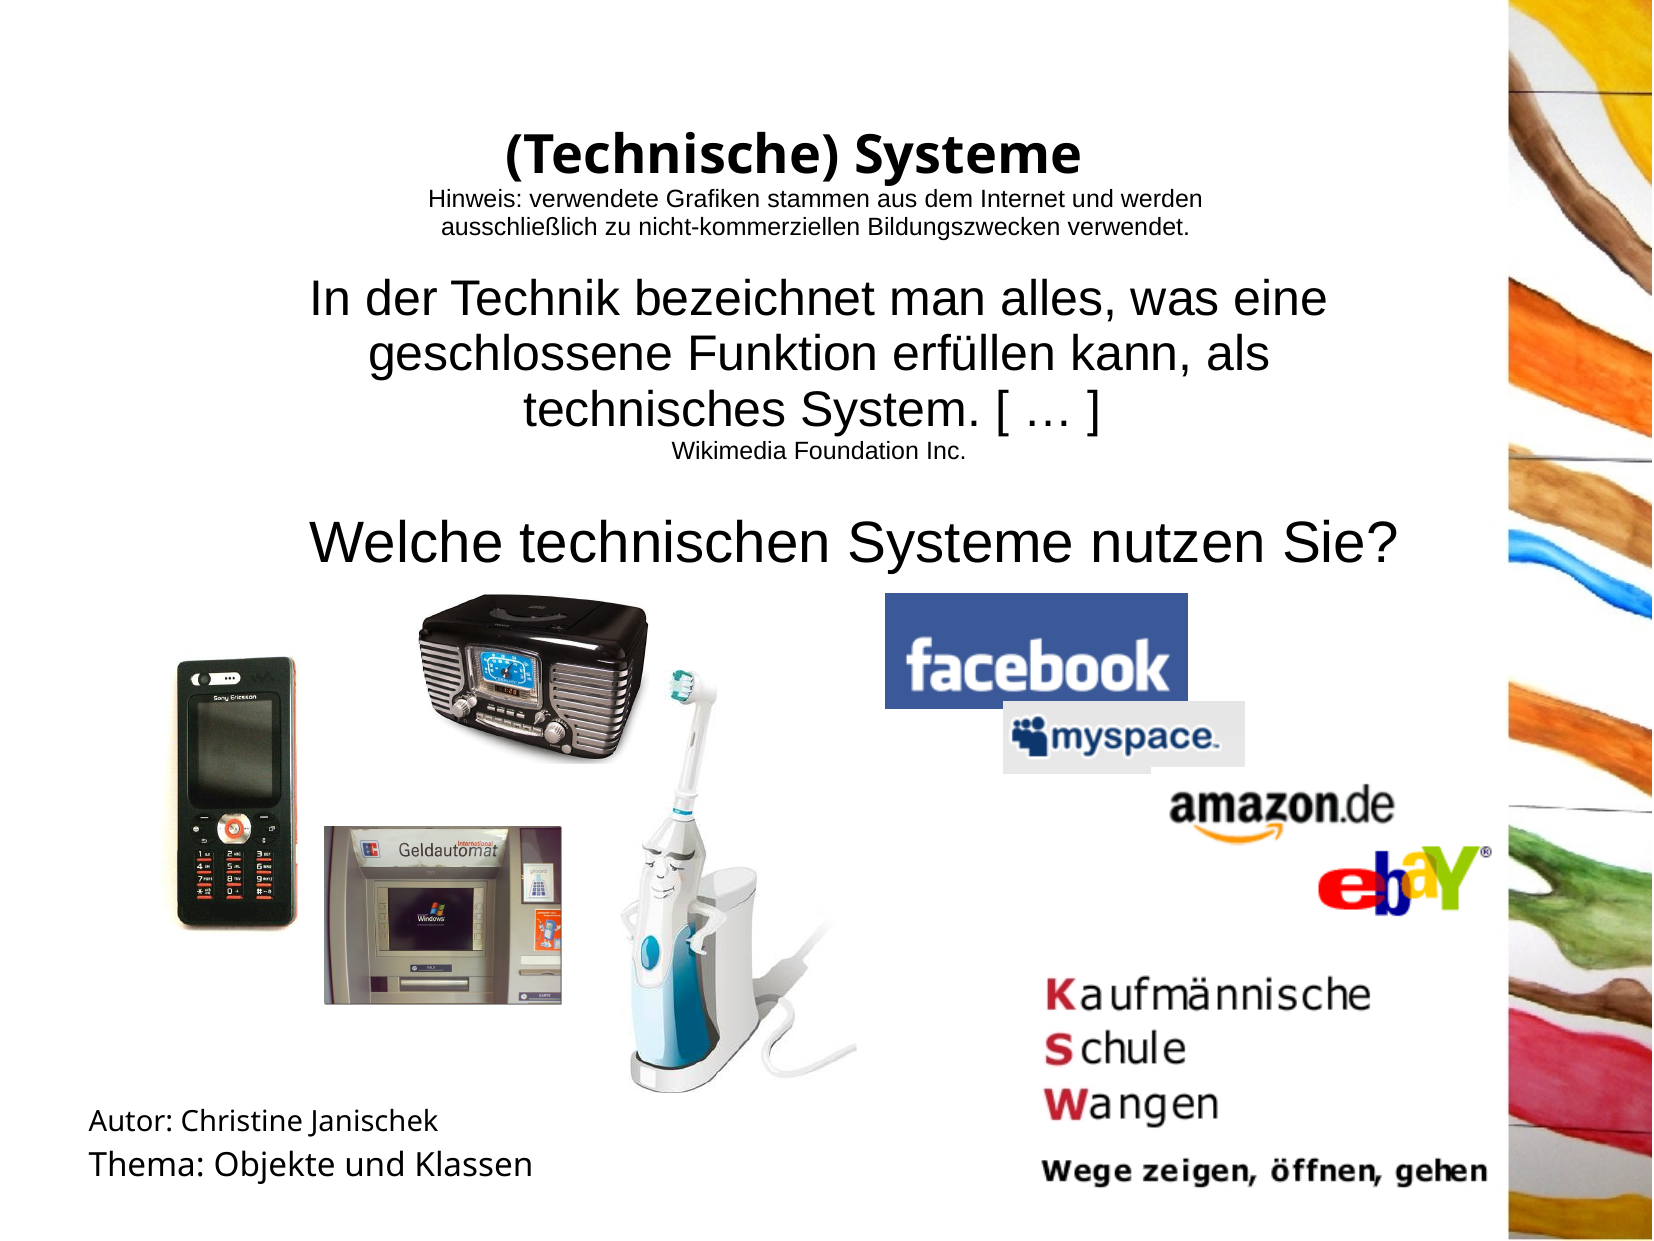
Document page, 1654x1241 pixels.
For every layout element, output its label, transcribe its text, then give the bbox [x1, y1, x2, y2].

title (Technische) Systeme [82, 56, 1506, 250]
text_box Welche technischen Systeme nutzen Sie? [295, 501, 1429, 621]
text_box Hinweis: verwendete Grafiken stammen aus dem Internet und werden ausschließlich zu nicht-kommerziellen Bildungszwecken verwendet. [413, 177, 1241, 248]
picture [413, 590, 857, 1093]
text_box In der Technik bezeichnet man alles, was eine geschlossene Funktion erfüllen kann, als technisches System. [ … ] Wikimedia Foundation Inc. [295, 262, 1429, 473]
picture [885, 0, 1652, 1241]
picture [147, 642, 562, 1005]
